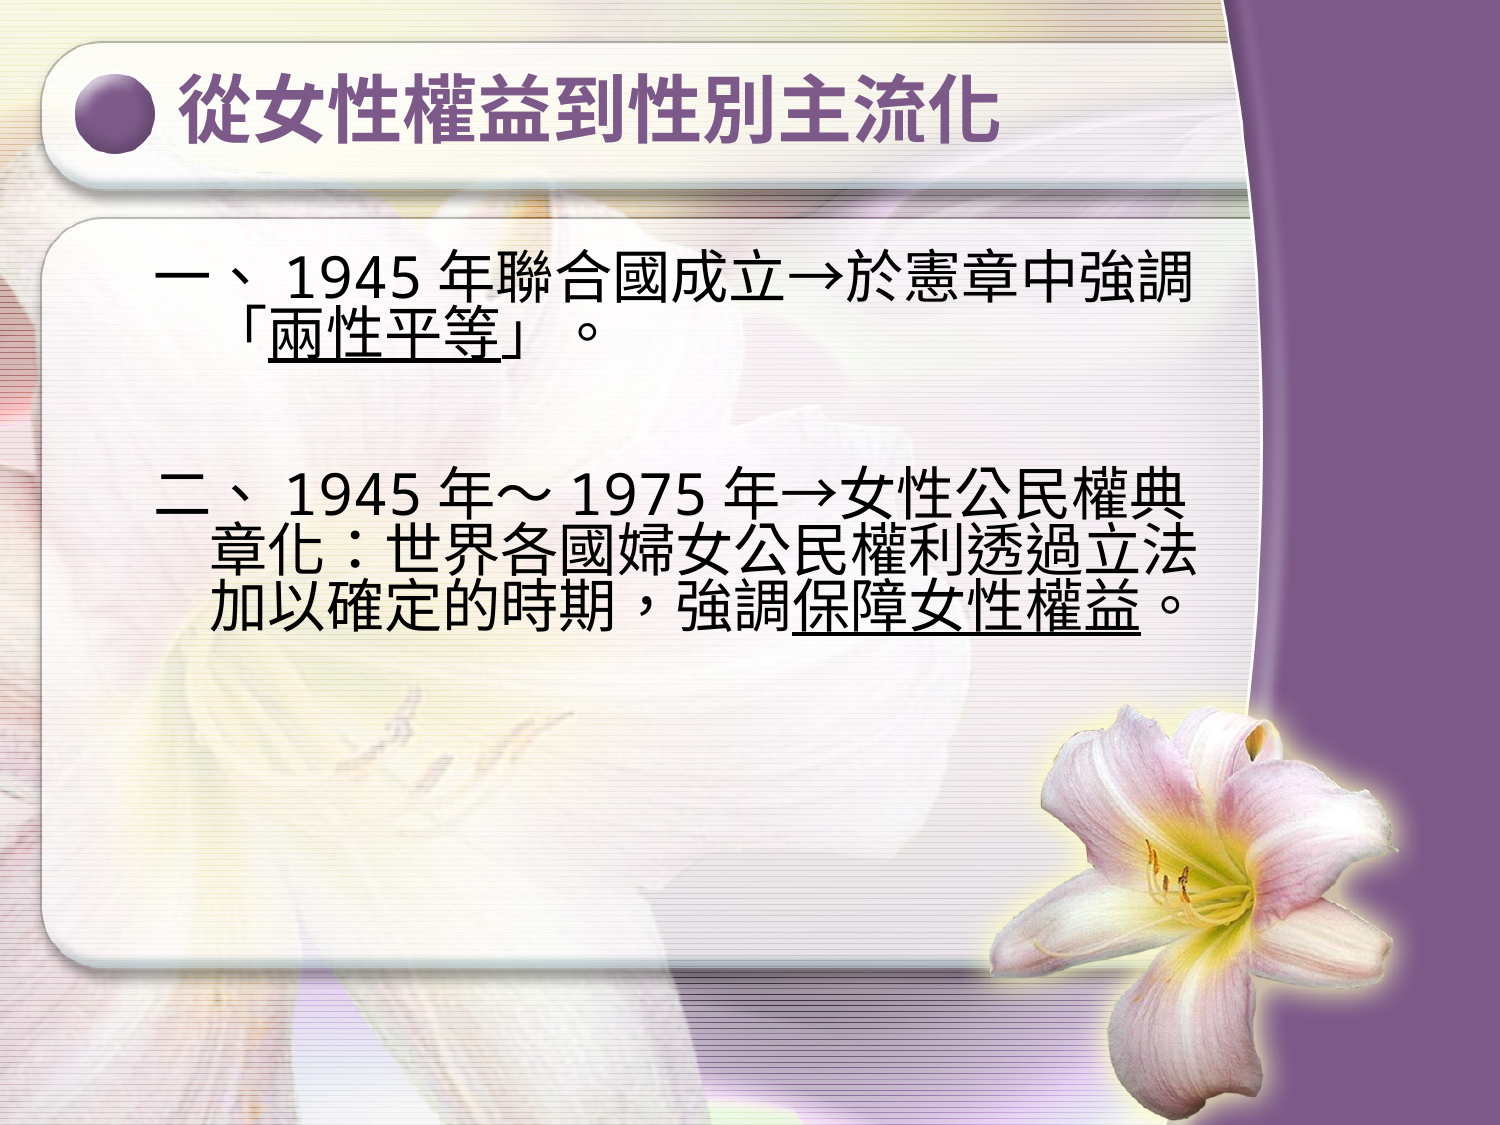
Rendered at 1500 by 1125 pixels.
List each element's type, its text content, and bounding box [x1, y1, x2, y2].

list 一、1945年聯合國成立→於憲章中強調「兩性平等」。 二、1945年～1975年→女性公民權典章化：世界各國婦女公民權利透過立法加以確定的時期，強調保障女性權益。 [82, 246, 1247, 991]
title 從女性權益到性別主流化 [53, 54, 1128, 156]
